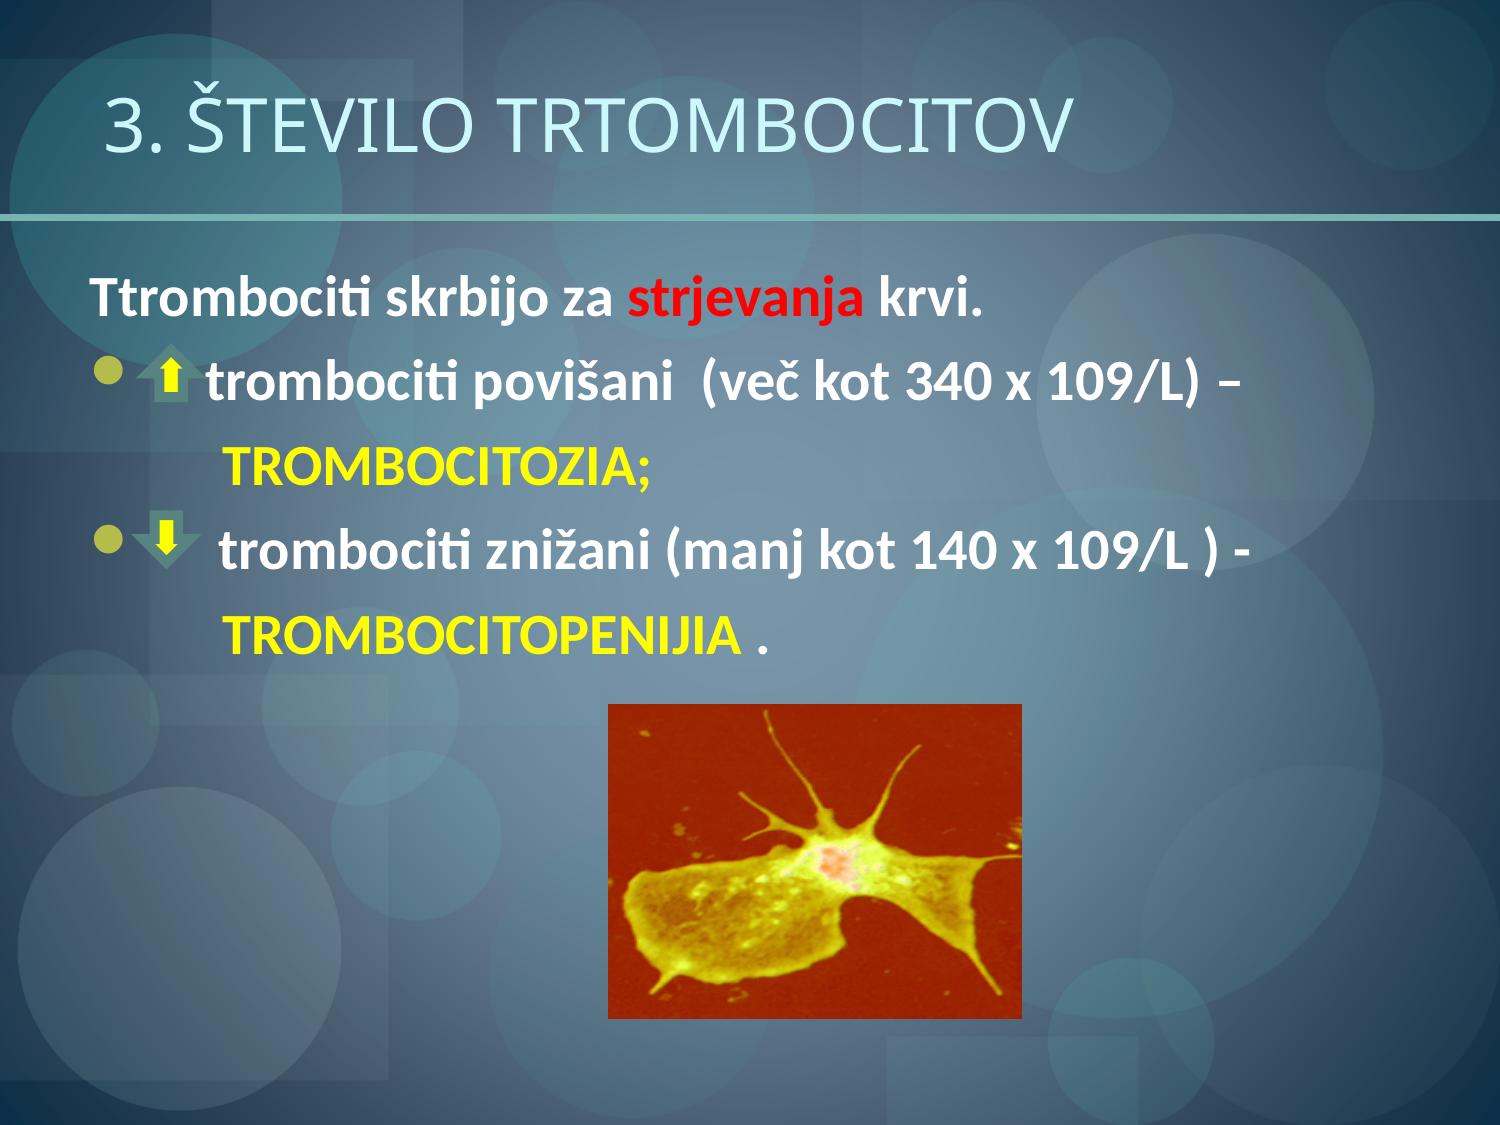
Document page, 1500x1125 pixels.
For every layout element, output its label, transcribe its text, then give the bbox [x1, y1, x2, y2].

picture [0, 0, 1500, 1125]
text_box Ttrombociti skrbijo za strjevanja krvi. trombociti povišani (več kot 340 x 109/L) – TROMBOCITOZIA; trombociti znižani (manj kot 140 x 109/L ) - TROMBOCITOPENIJIA . [74, 249, 1425, 1000]
text_box 3. ŠTEVILO TRTOMBOCITOV [88, 70, 1439, 266]
text_box [147, 349, 195, 398]
text_box [142, 515, 191, 563]
